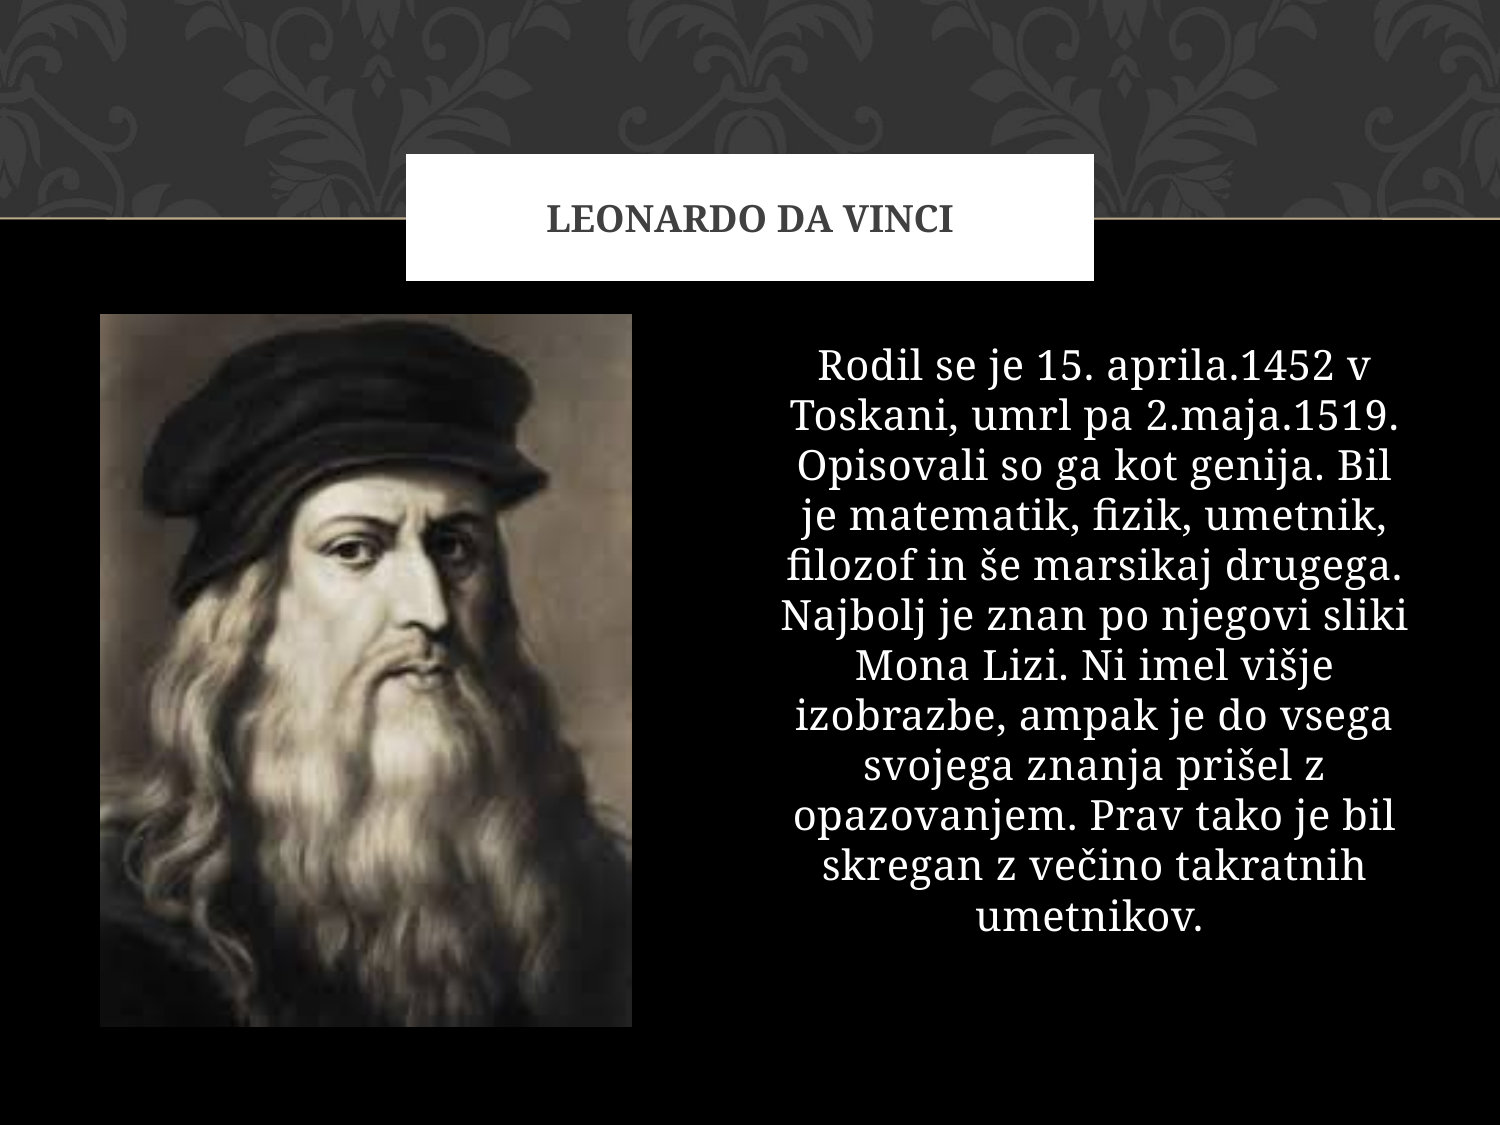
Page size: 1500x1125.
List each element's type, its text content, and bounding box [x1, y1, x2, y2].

picture [0, 0, 1500, 217]
picture [100, 314, 632, 1027]
title LEONARDO DA VINCI [412, 159, 1088, 275]
list Rodil se je 15. aprila.1452 v Toskani, umrl pa 2.maja.1519. Opisovali so ga kot genija. Bil je matematik, fizik, umetnik, filozof in še marsikaj drugega. Najbolj je znan po njegovi sliki Mona Lizi. Ni imel višje izobrazbe, ampak je do vsega svojega znanja prišel z opazovanjem. Prav tako je bil skregan z večino takratnih umetnikov. [765, 331, 1425, 989]
